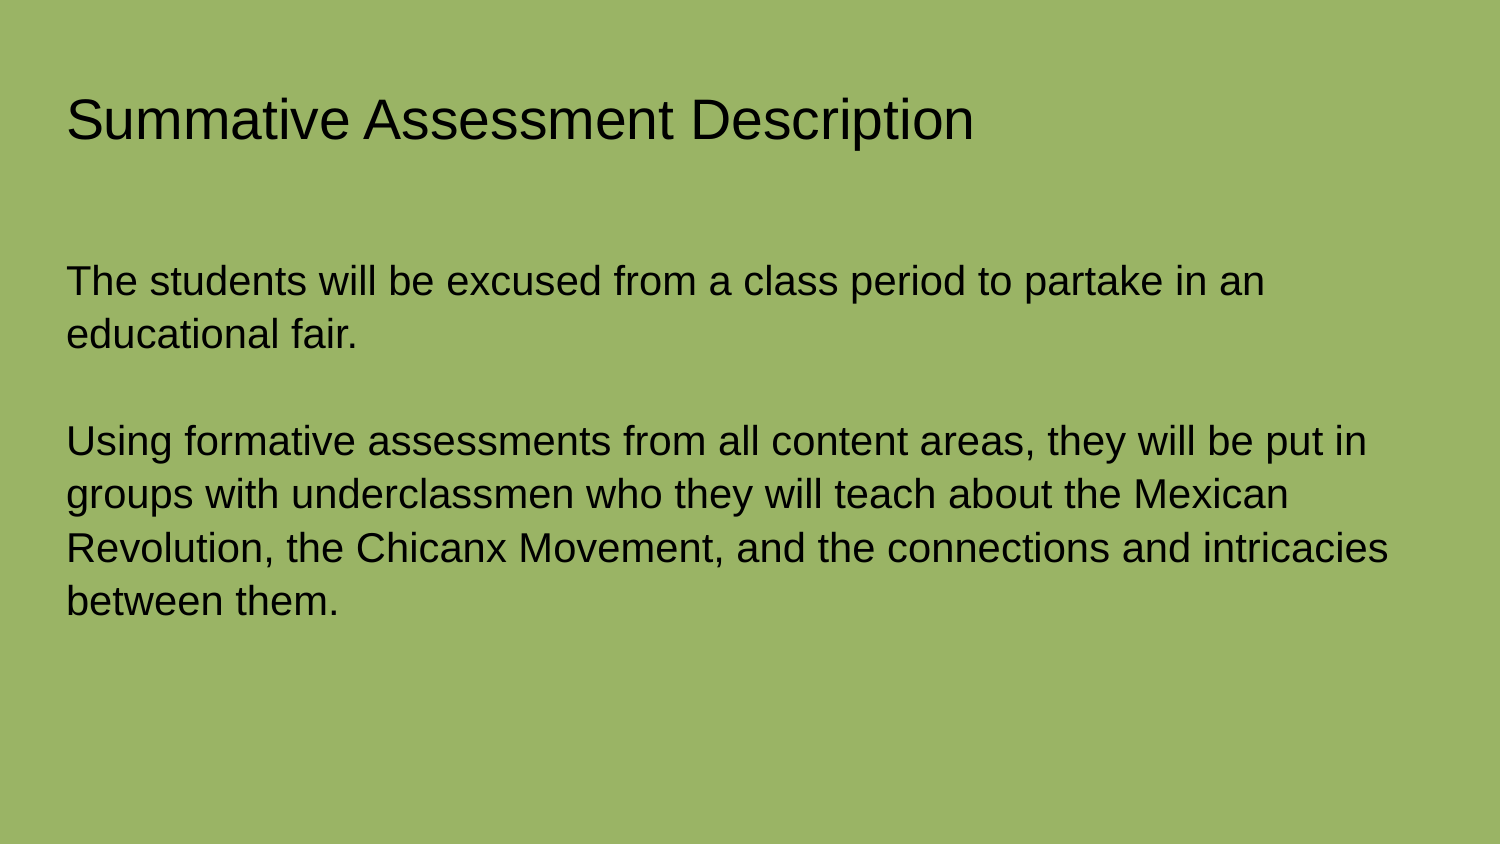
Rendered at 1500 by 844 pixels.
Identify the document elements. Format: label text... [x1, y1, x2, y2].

title Summative Assessment Description [51, 72, 1449, 167]
list The students will be excused from a class period to partake in an educational fair. Using formative assessments from all content areas, they will be put in groups with underclassmen who they will teach about the Mexican Revolution, the Chicanx Movement, and the connections and intricacies between them. [51, 189, 1449, 750]
